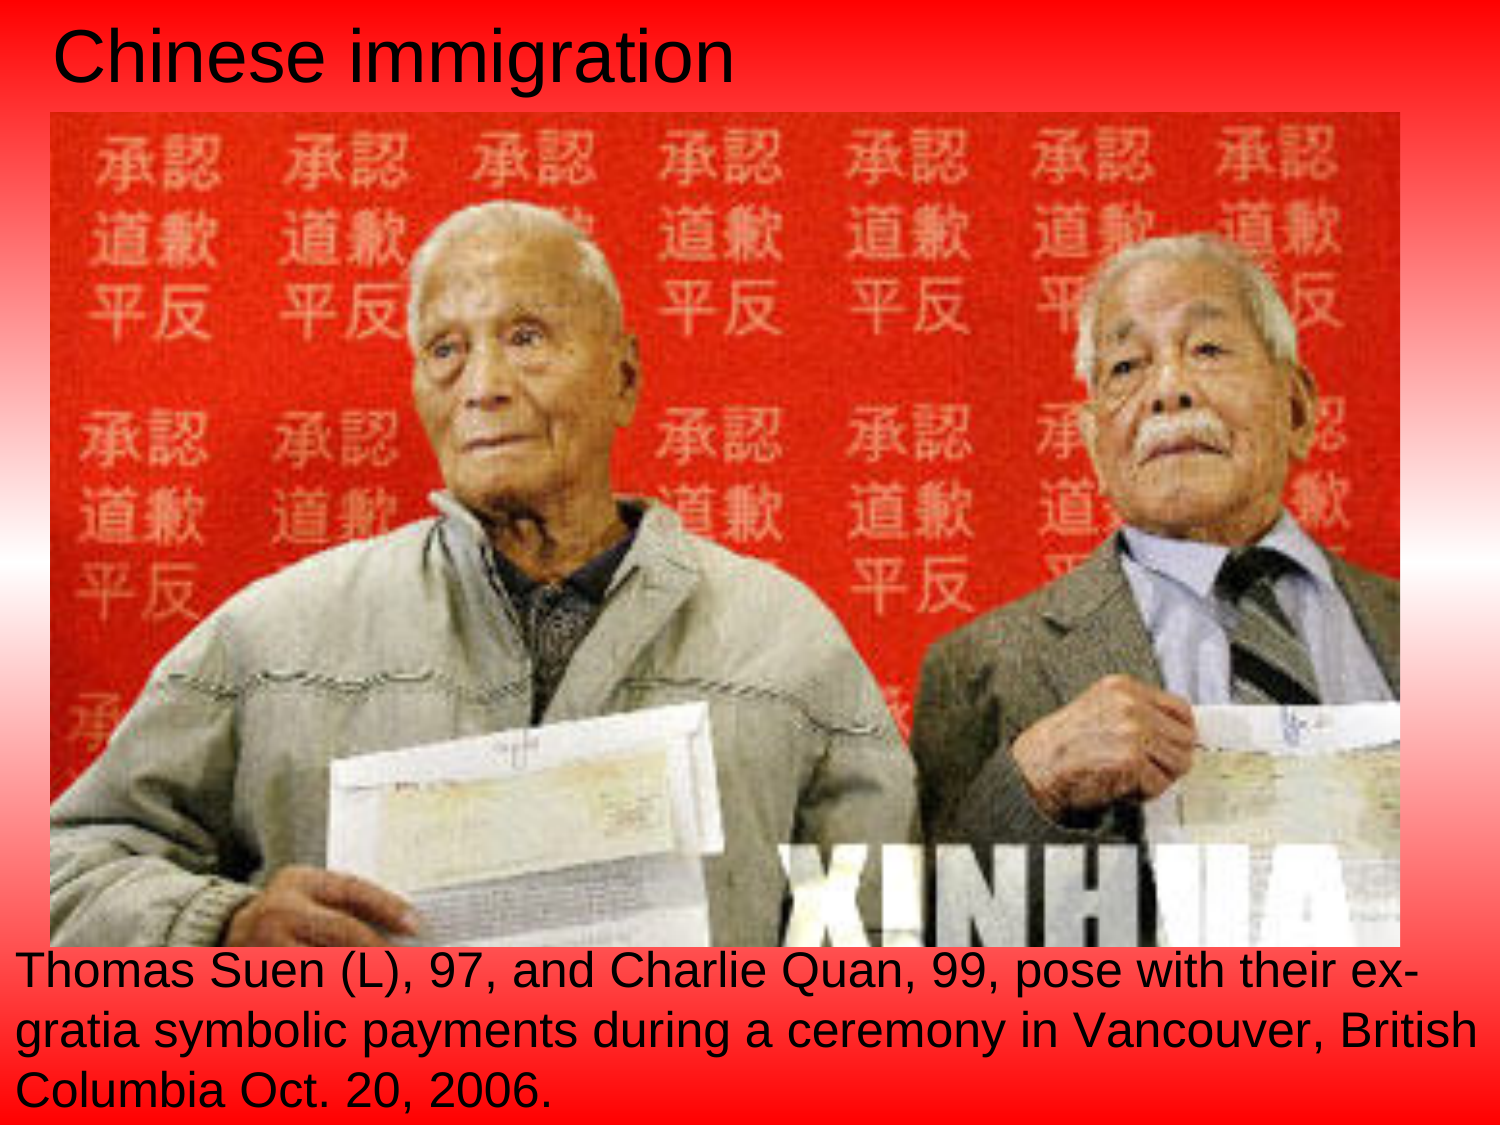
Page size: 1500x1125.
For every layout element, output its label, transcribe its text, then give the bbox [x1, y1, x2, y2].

text_box Chinese immigration [37, 0, 752, 106]
picture [50, 112, 1401, 929]
text_box Thomas Suen (L), 97, and Charlie Quan, 99, pose with their ex-gratia symbolic payments during a ceremony in Vancouver, British Columbia Oct. 20, 2006. [0, 929, 1500, 1125]
